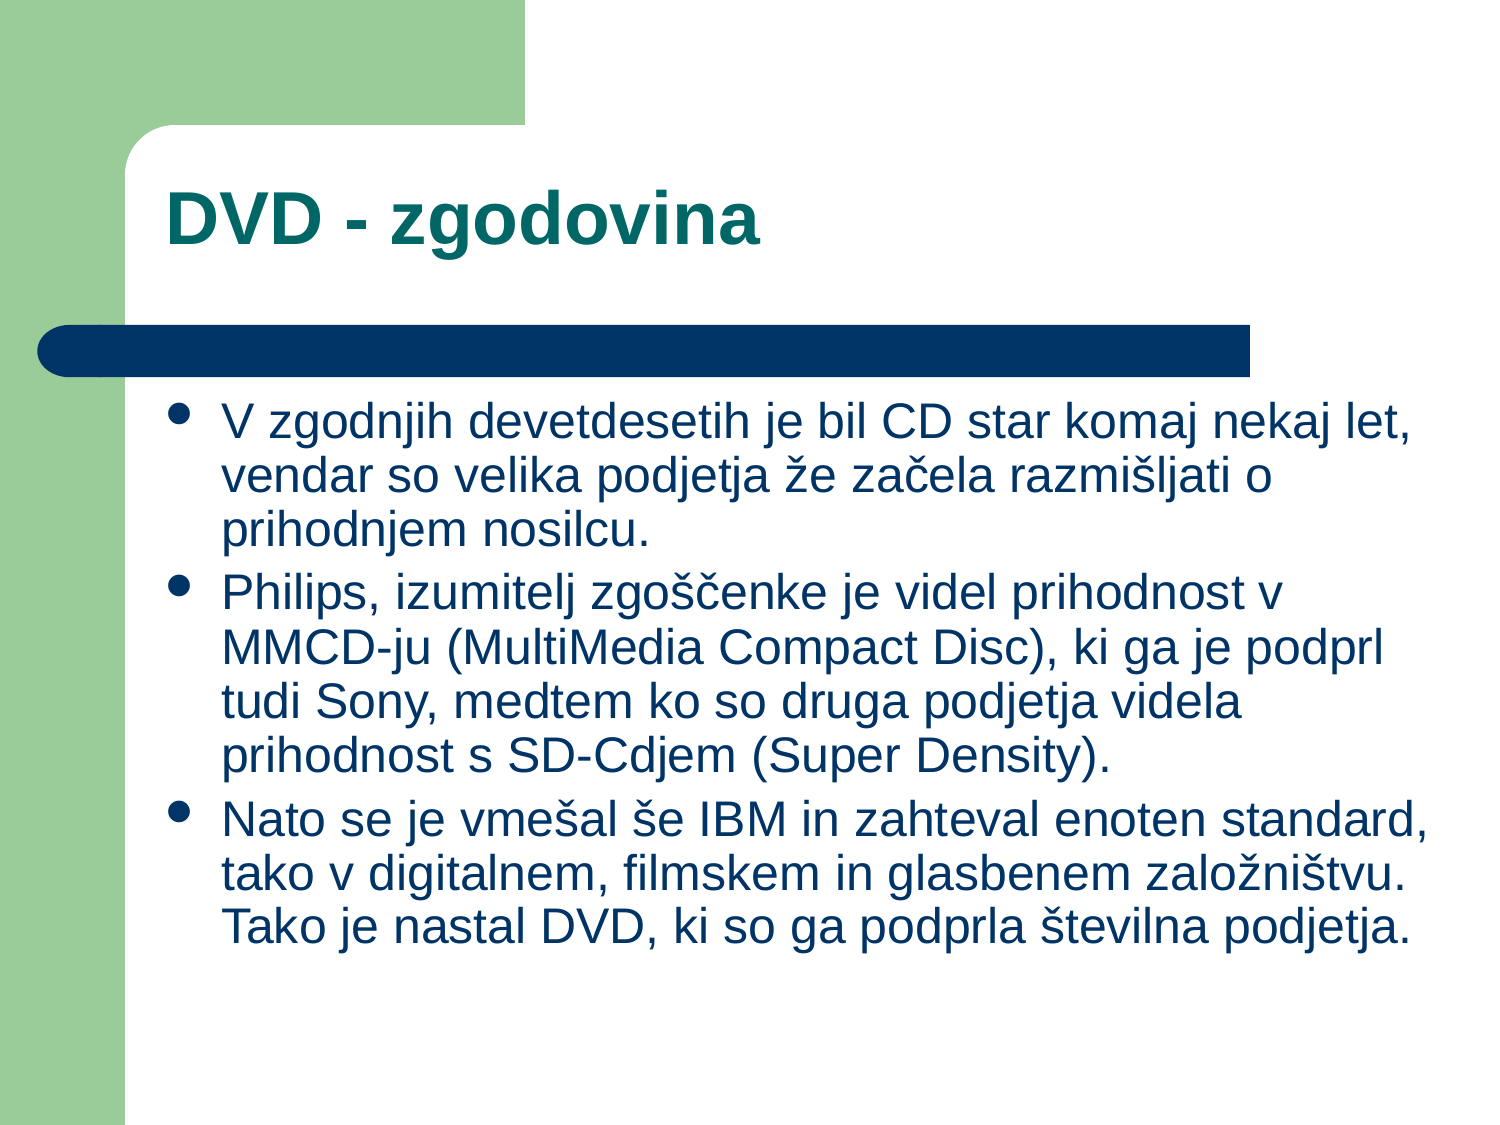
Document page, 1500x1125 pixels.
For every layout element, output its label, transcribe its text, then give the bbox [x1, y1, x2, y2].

title DVD - zgodovina [150, 169, 1463, 269]
list V zgodnjih devetdesetih je bil CD star komaj nekaj let, vendar so velika podjetja že začela razmišljati o prihodnjem nosilcu. Philips, izumitelj zgoščenke je videl prihodnost v MMCD-ju (MultiMedia Compact Disc), ki ga je podprl tudi Sony, medtem ko so druga podjetja videla prihodnost s SD-Cdjem (Super Density). Nato se je vmešal še IBM in zahteval enoten standard, tako v digitalnem, filmskem in glasbenem založništvu. Tako je nastal DVD, ki so ga podprla številna podjetja. [150, 387, 1463, 1000]
